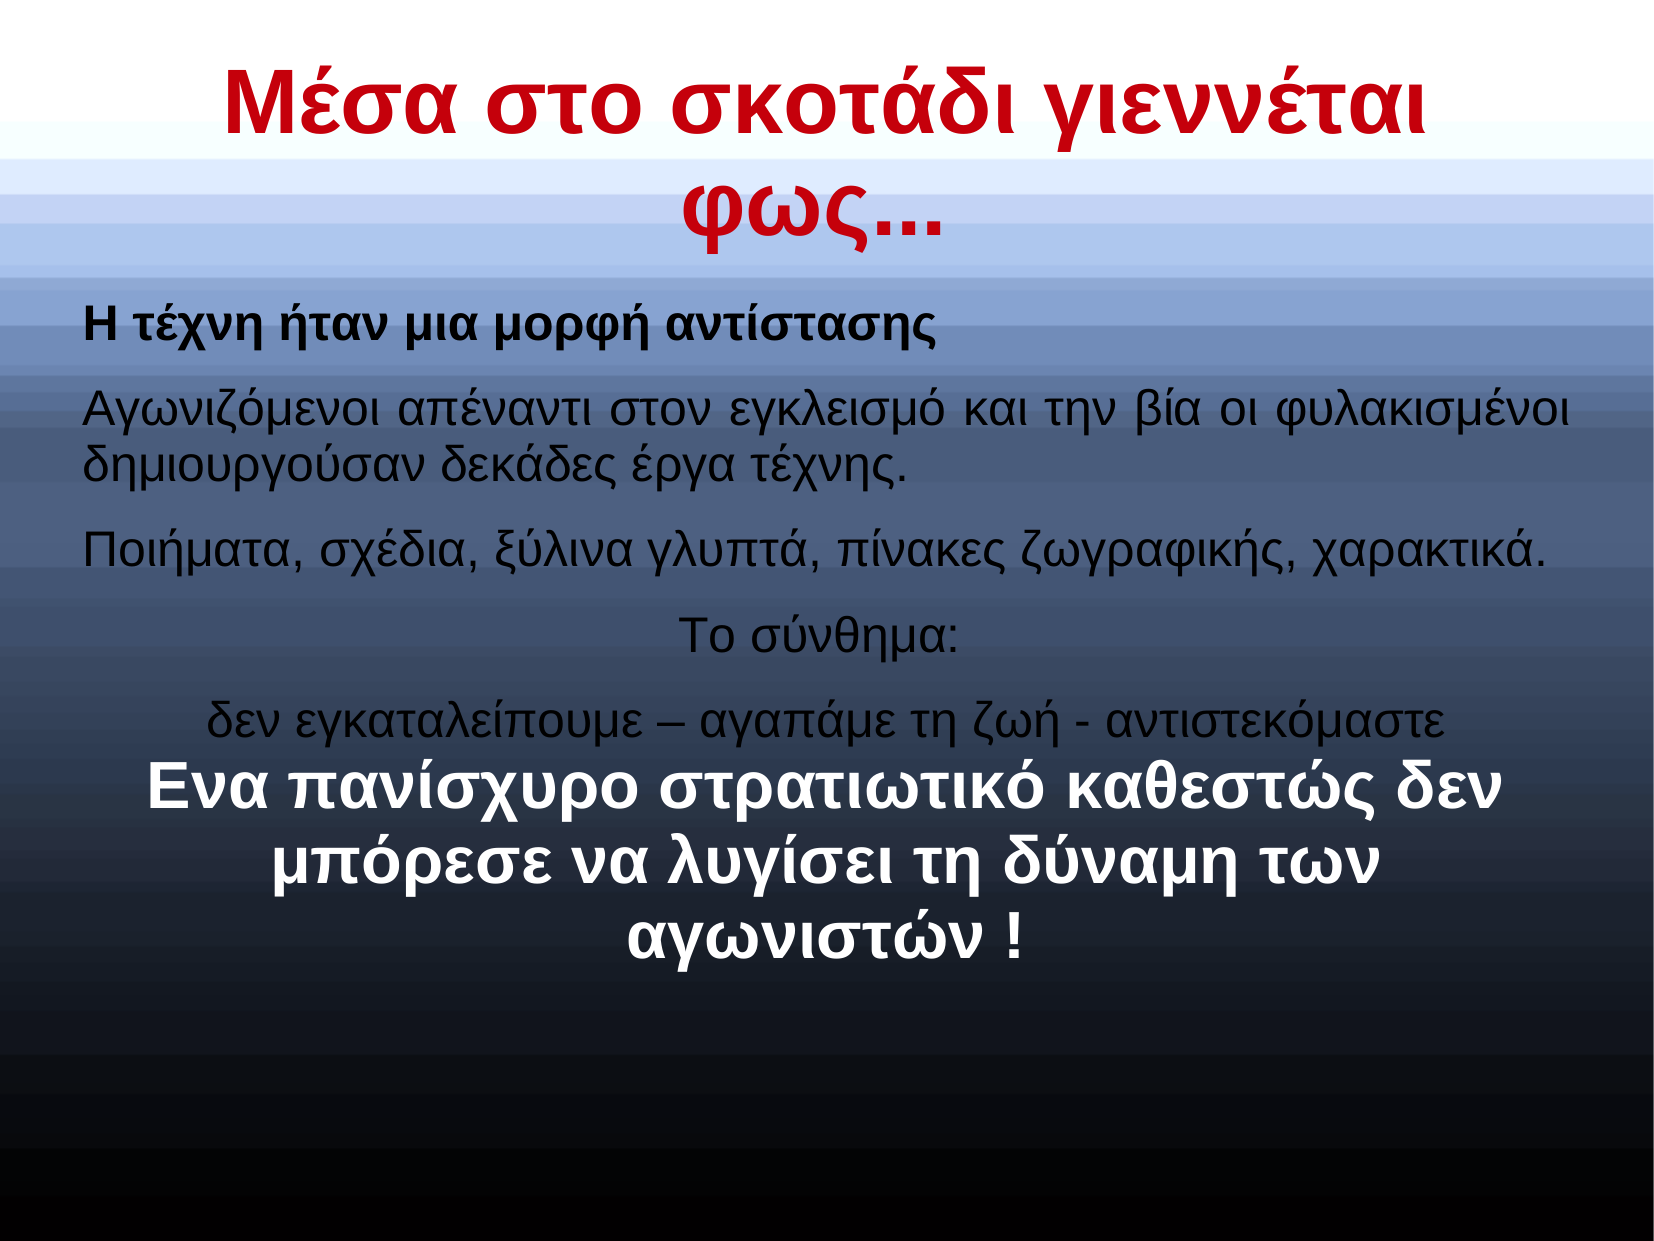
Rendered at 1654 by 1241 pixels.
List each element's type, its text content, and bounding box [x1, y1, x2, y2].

list Ενα πανίσχυρο στρατιωτικό καθεστώς δεν μπόρεσε να λυγίσει τη δύναμη των αγωνιστών ! [82, 748, 1571, 1109]
list Η τέχνη ήταν μια μορφή αντίστασης Αγωνιζόμενοι απέναντι στον εγκλεισμό και την βία οι φυλακισμένοι δημιουργούσαν δεκάδες έργα τέχνης. Ποιήματα, σχέδια, ξύλινα γλυπτά, πίνακες ζωγραφικής, χαρακτικά. Το σύνθημα: δεν εγκαταλείπουμε – αγαπάμε τη ζωή - αντιστεκόμαστε [82, 295, 1571, 748]
title Μέσα στο σκοτάδι γιεννέται φως... [82, 49, 1571, 257]
picture [0, 0, 1654, 1241]
